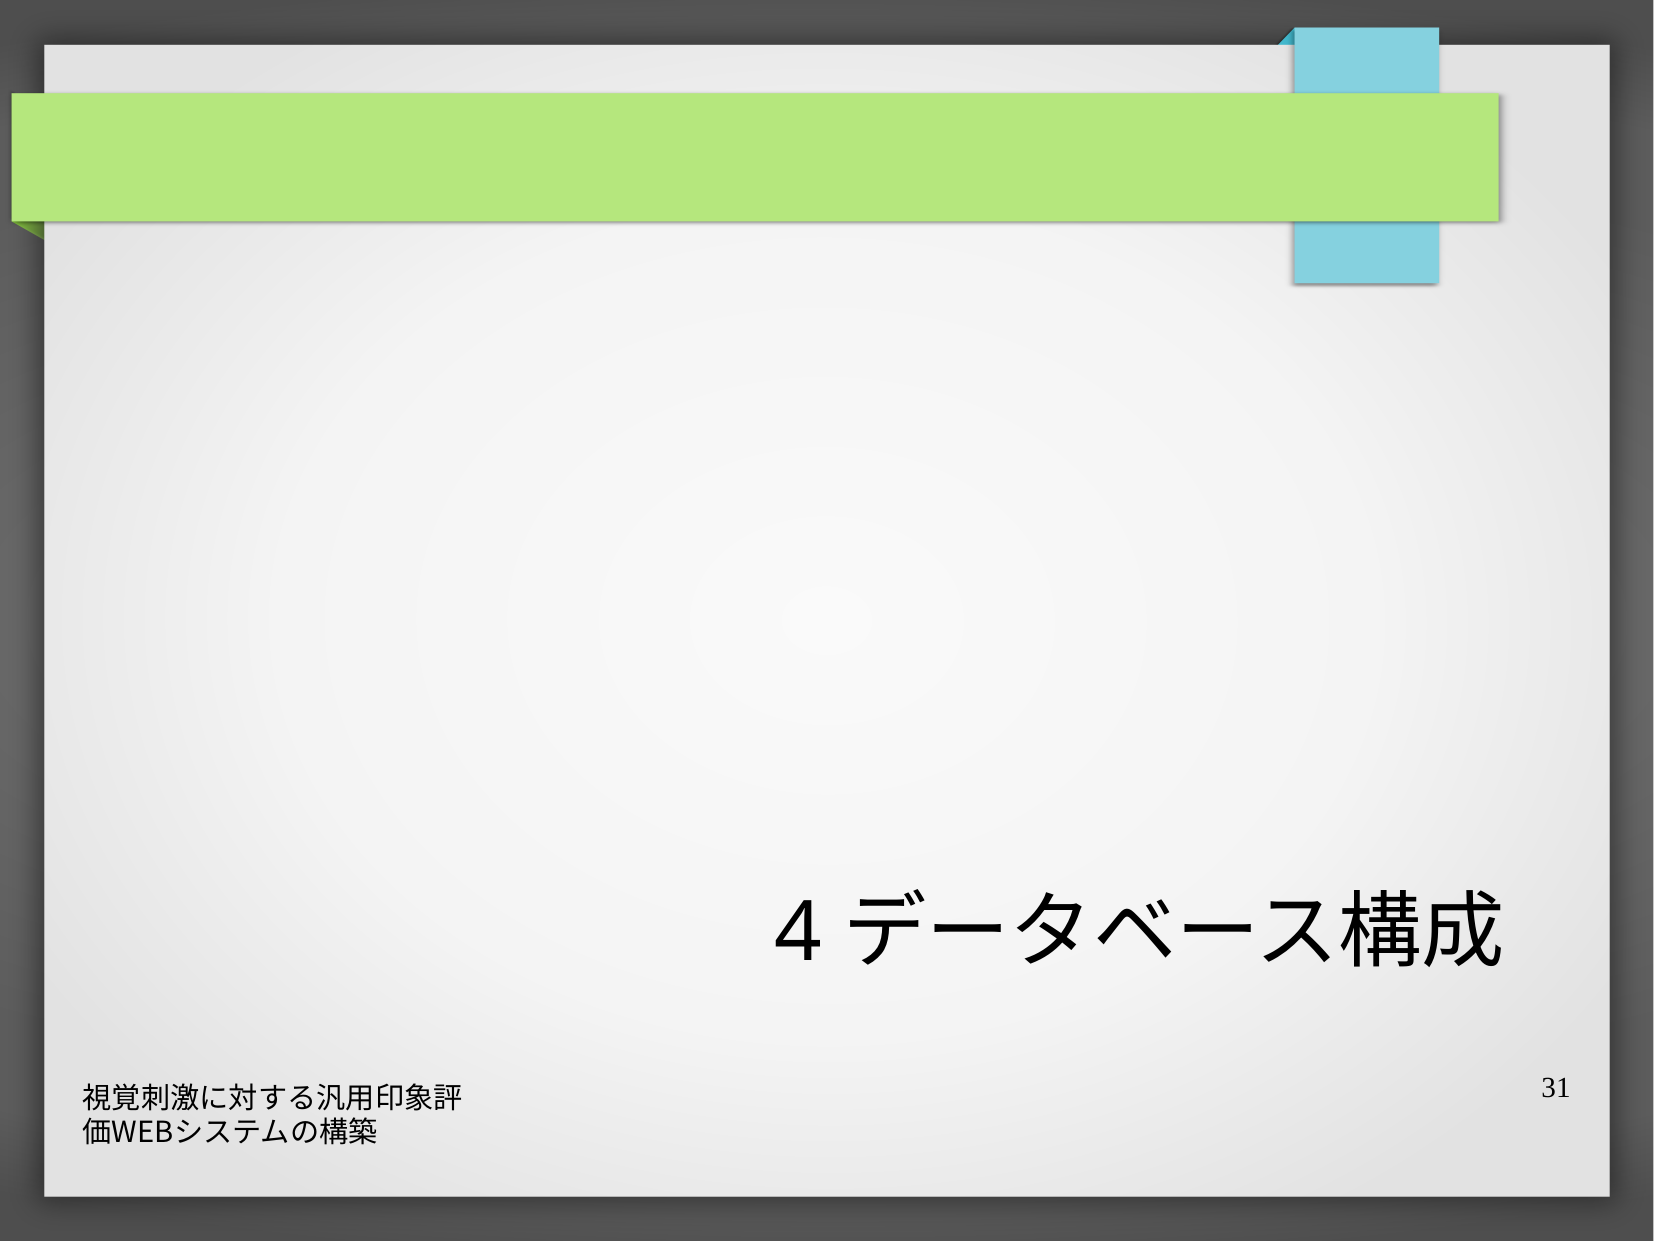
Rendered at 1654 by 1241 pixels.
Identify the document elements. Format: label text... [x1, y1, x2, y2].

picture [0, 0, 1654, 1241]
subtitle 4 データベース構成 [708, 838, 1571, 1010]
